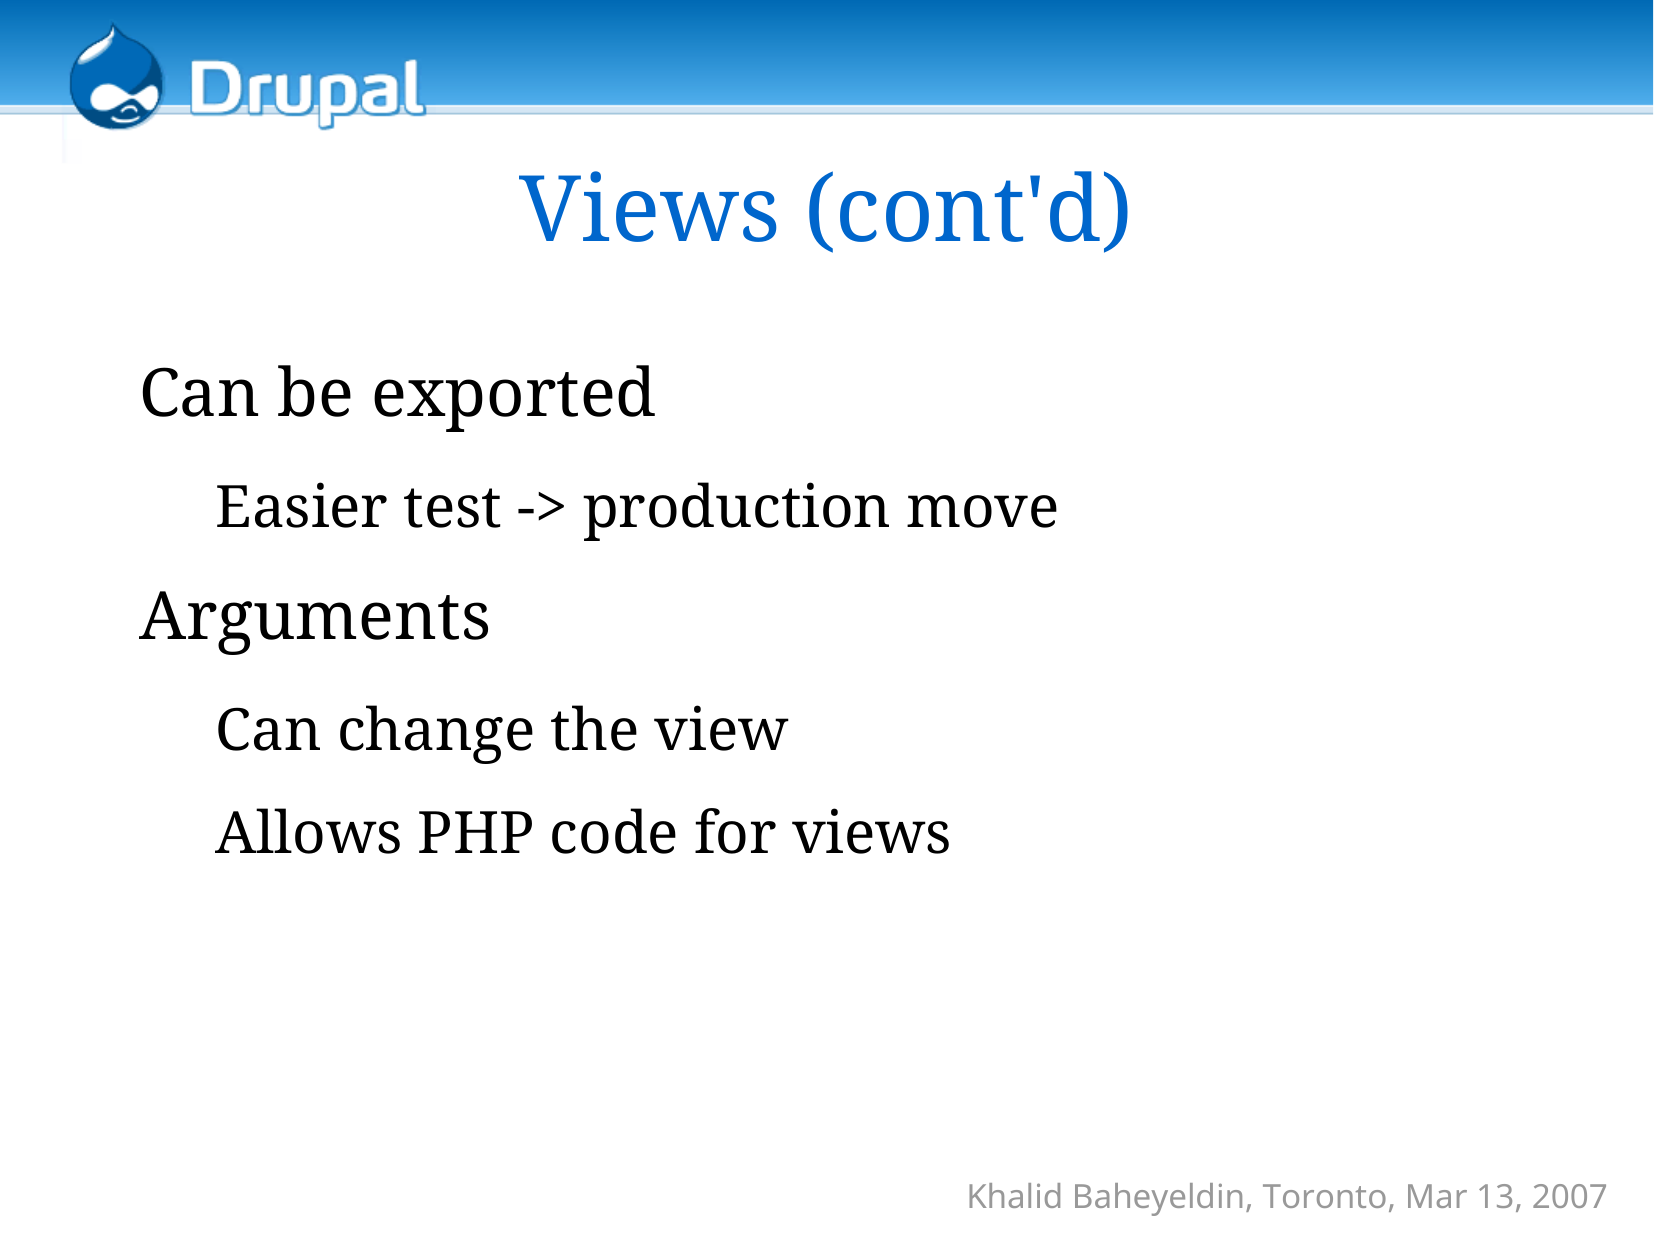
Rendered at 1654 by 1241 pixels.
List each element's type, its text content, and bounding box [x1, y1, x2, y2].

list Can be exported Easier test -> production move Arguments Can change the view Allows PHP code for views [121, 344, 1533, 1127]
title Views (cont'd) [121, 102, 1533, 311]
picture [0, 0, 1654, 1241]
